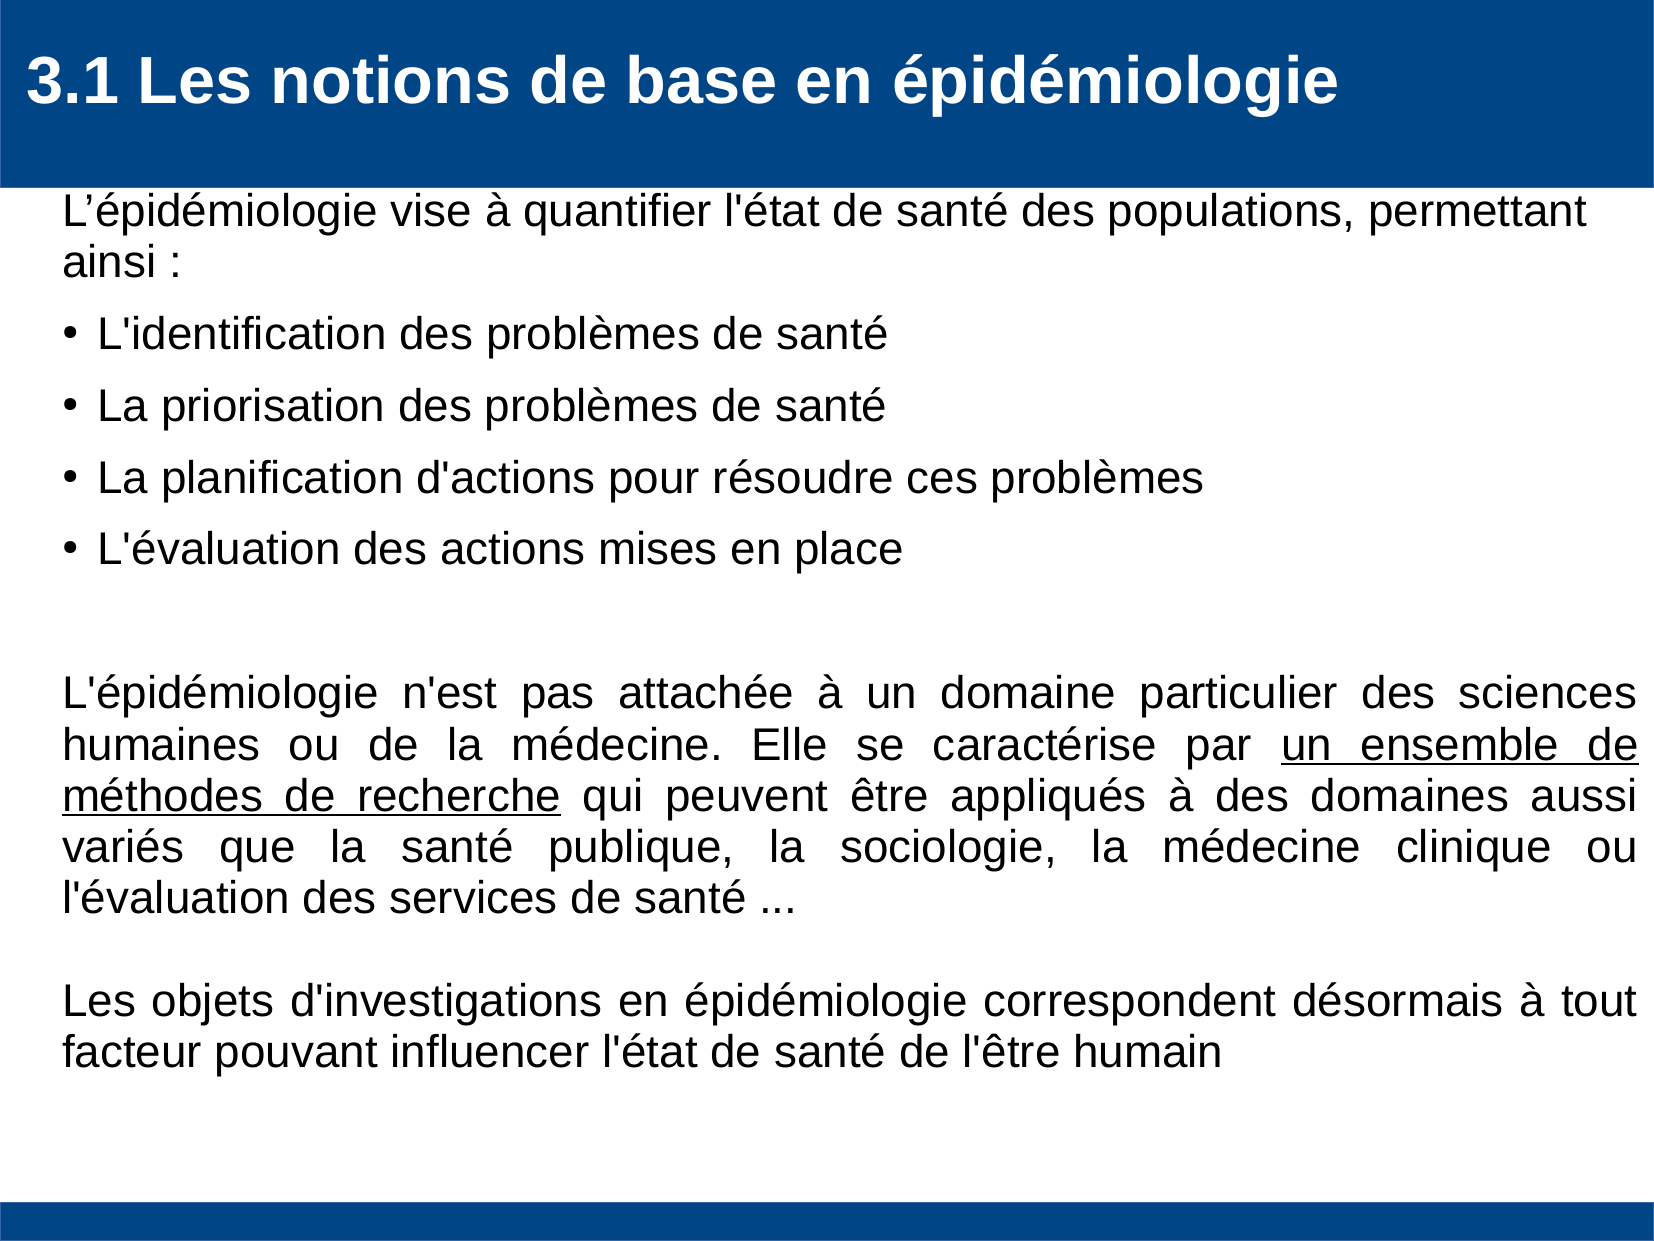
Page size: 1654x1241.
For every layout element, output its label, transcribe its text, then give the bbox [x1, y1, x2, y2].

text_box L’épidémiologie vise à quantifier l'état de santé des populations, permettant ainsi : L'identification des problèmes de santé La priorisation des problèmes de santé La planification d'actions pour résoudre ces problèmes L'évaluation des actions mises en place L'épidémiologie n'est pas attachée à un domaine particulier des sciences humaines ou de la médecine. Elle se caractérise par un ensemble de méthodes de recherche qui peuvent être appliqués à des domaines aussi variés que la santé publique, la sociologie, la médecine clinique ou l'évaluation des services de santé ... Les objets d'investigations en épidémiologie correspondent désormais à tout facteur pouvant influencer l'état de santé de l'être humain [47, 177, 1654, 1241]
text_box 3.1 Les notions de base en épidémiologie [11, 35, 1441, 199]
